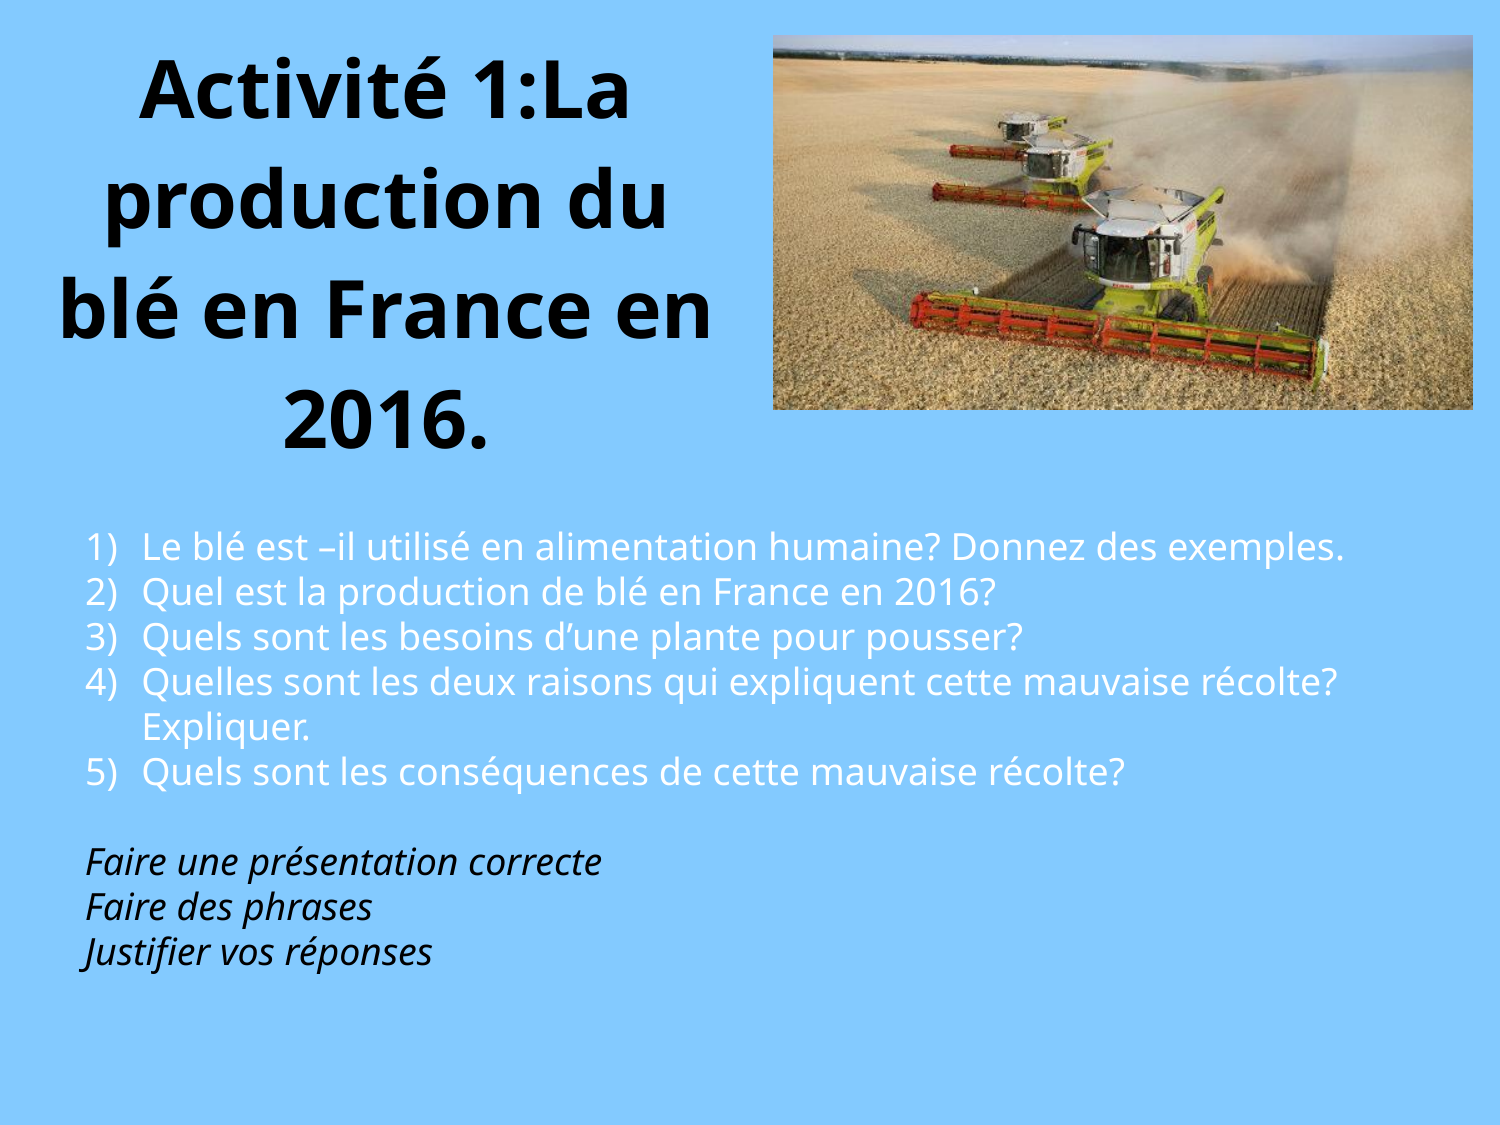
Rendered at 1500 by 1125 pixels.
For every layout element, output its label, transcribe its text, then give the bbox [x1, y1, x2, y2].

text_box Activité 1:La production du blé en France en 2016. [23, 23, 750, 483]
picture [773, 35, 1473, 410]
text_box Le blé est –il utilisé en alimentation humaine? Donnez des exemples. Quel est la production de blé en France en 2016? Quels sont les besoins d’une plante pour pousser? Quelles sont les deux raisons qui expliquent cette mauvaise récolte? Expliquer. Quels sont les conséquences de cette mauvaise récolte? Faire une présentation correcte Faire des phrases Justifier vos réponses [70, 515, 1418, 1026]
